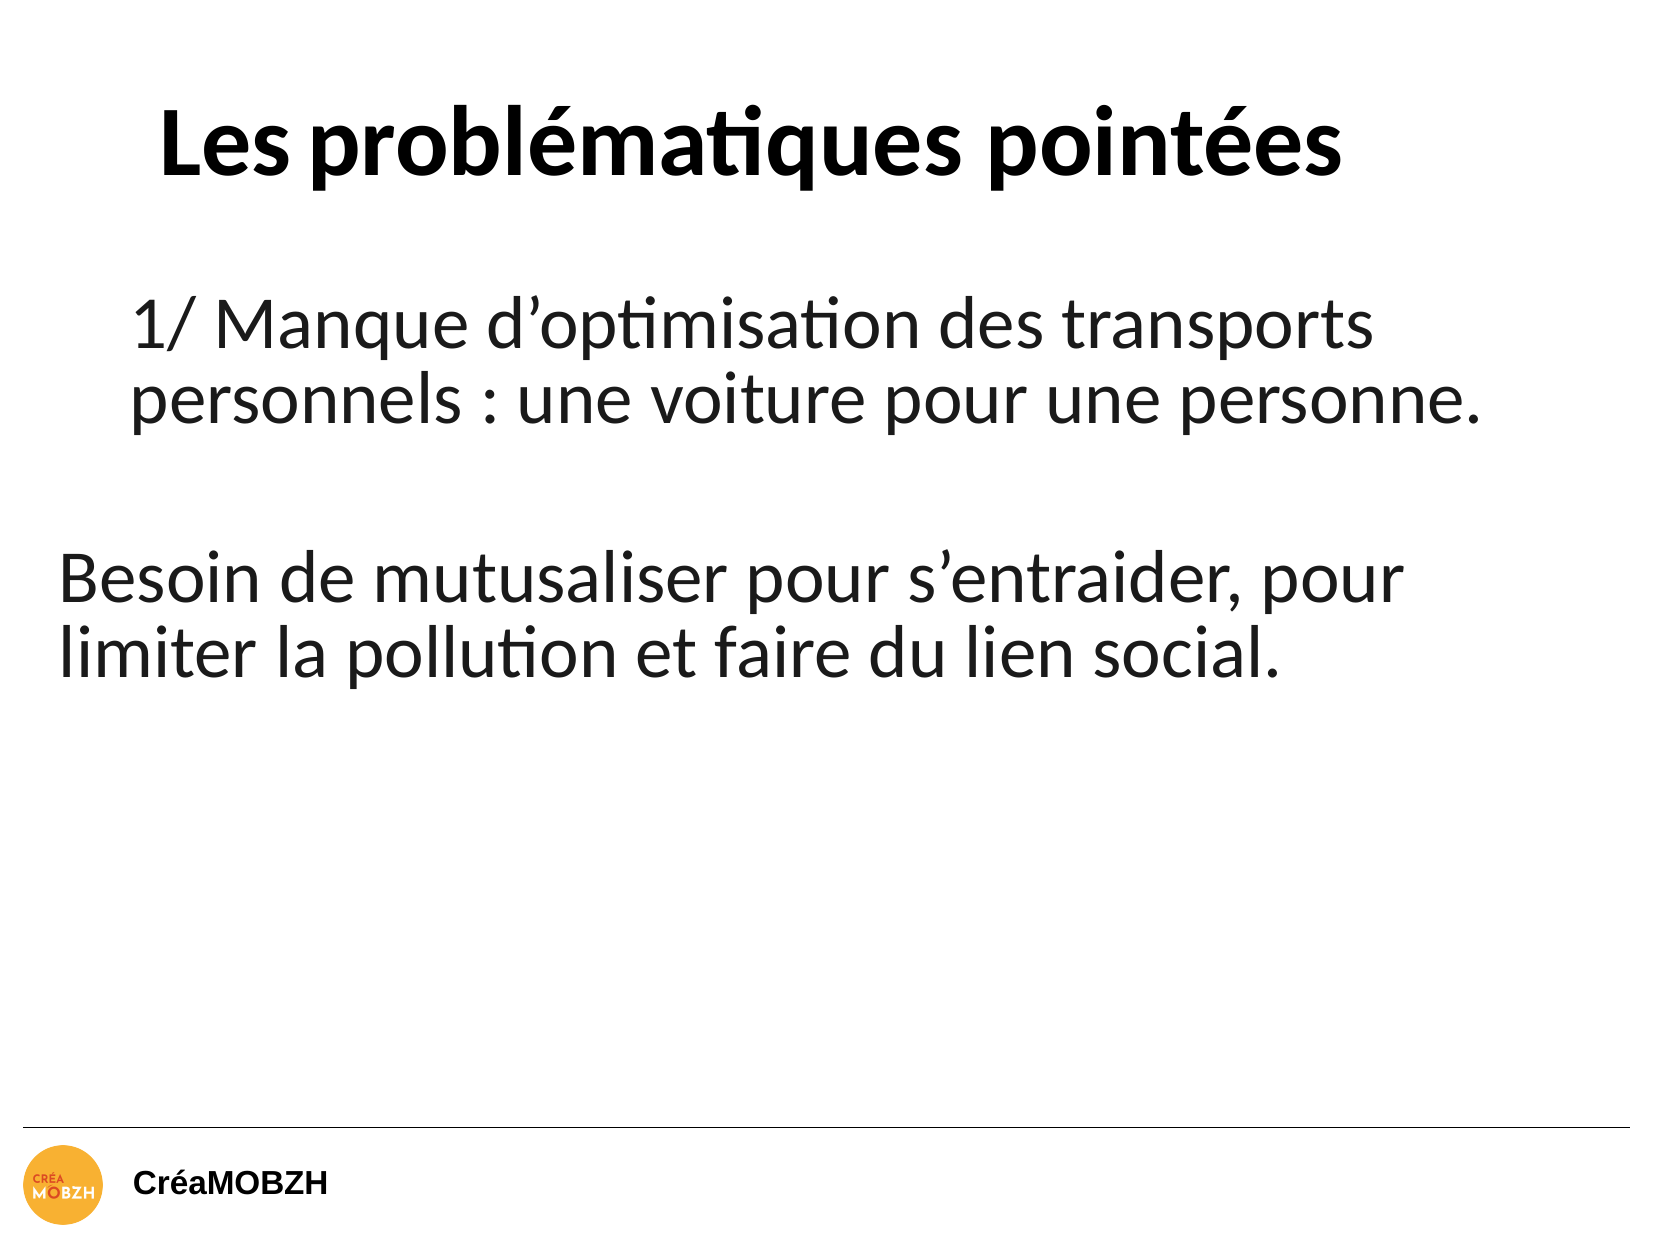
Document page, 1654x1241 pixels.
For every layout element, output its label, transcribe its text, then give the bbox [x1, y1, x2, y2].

picture [23, 1145, 103, 1225]
title Les problématiques pointées [11, 47, 1347, 255]
list 1/ Manque d’optimisation des transports personnels : une voiture pour une personne. Besoin de mutusaliser pour s’entraider, pour limiter la pollution et faire du lien social. [59, 291, 1548, 1111]
text_box CréaMOBZH [118, 1157, 1040, 1241]
